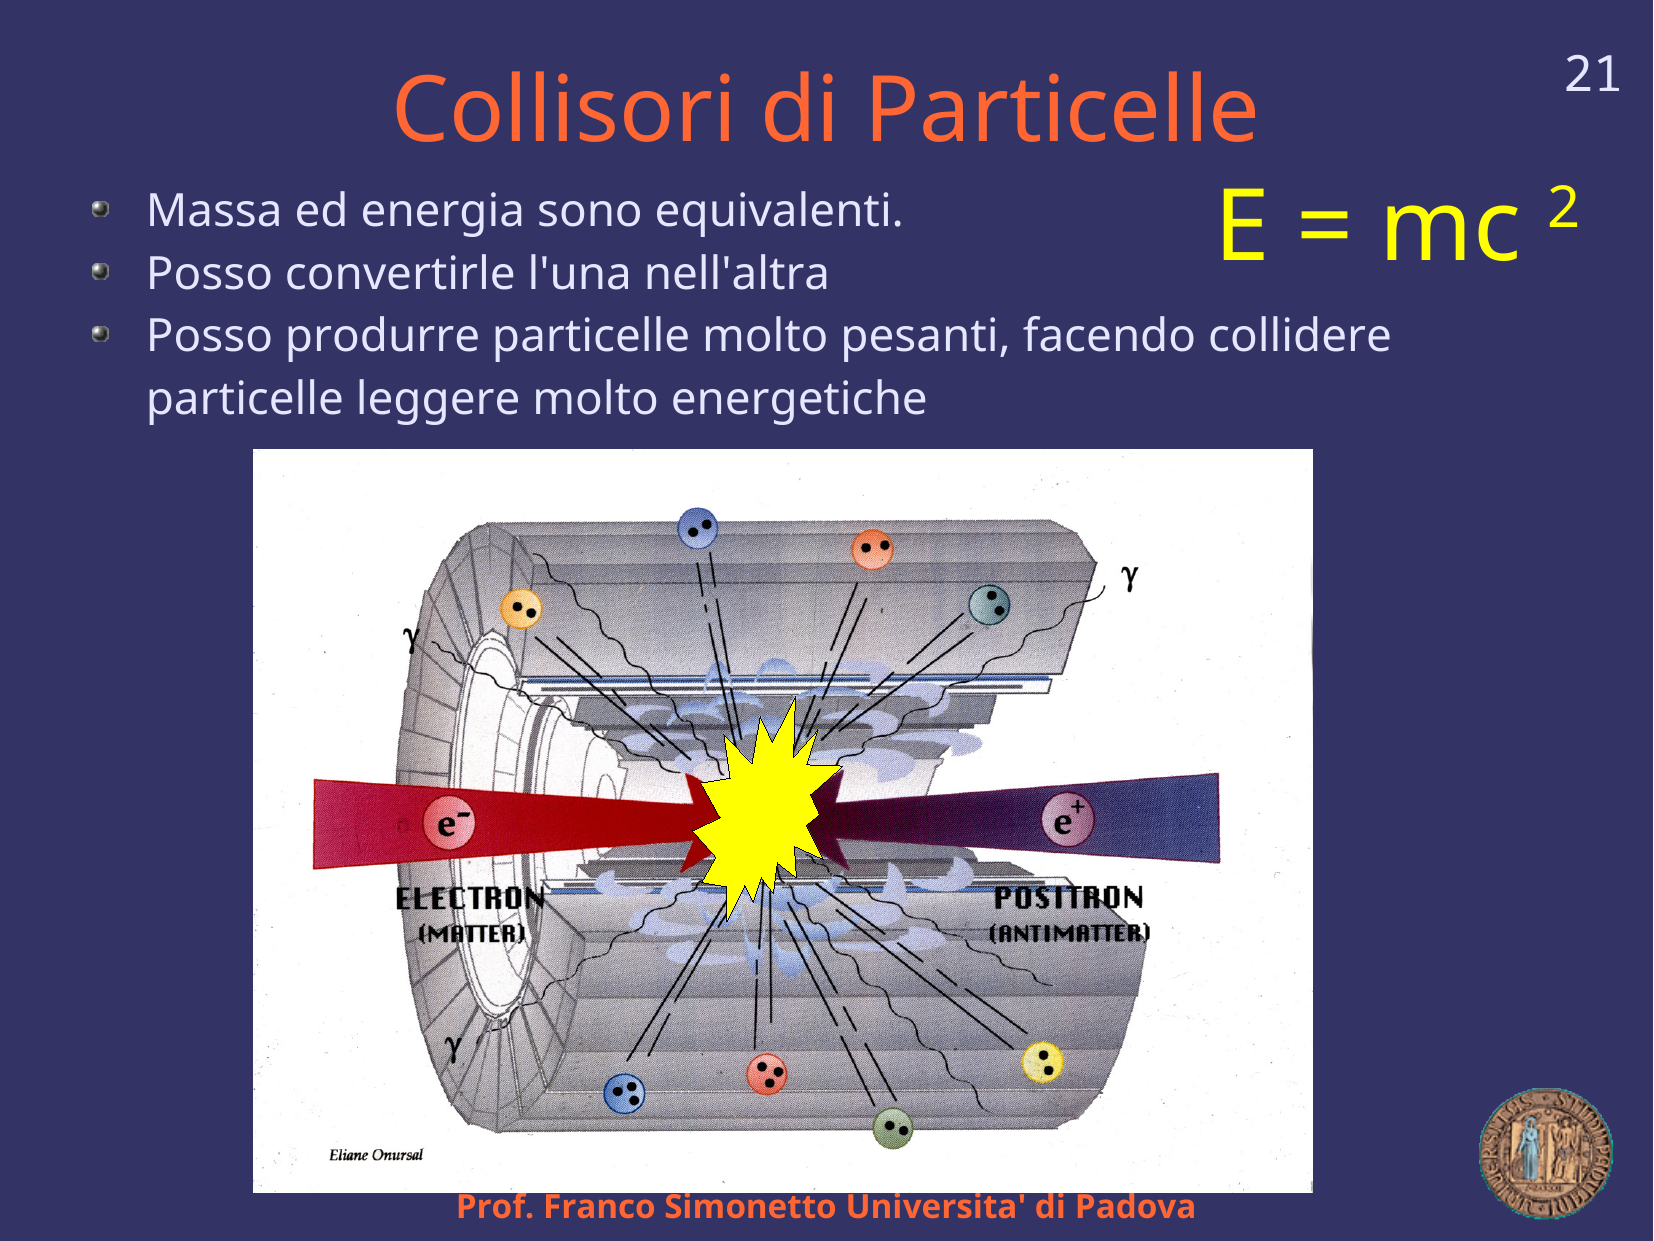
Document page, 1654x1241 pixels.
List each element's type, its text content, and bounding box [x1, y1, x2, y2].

title Collisori di Particelle [82, 55, 1571, 156]
text_box [692, 696, 843, 922]
text_box E = mc 2 [1200, 145, 1598, 301]
list Massa ed energia sono equivalenti. Posso convertirle l'una nell'altra Posso produrre particelle molto pesanti, facendo collidere particelle leggere molto energetiche [75, 177, 1563, 433]
picture [1479, 1087, 1613, 1221]
picture [253, 449, 1313, 1193]
